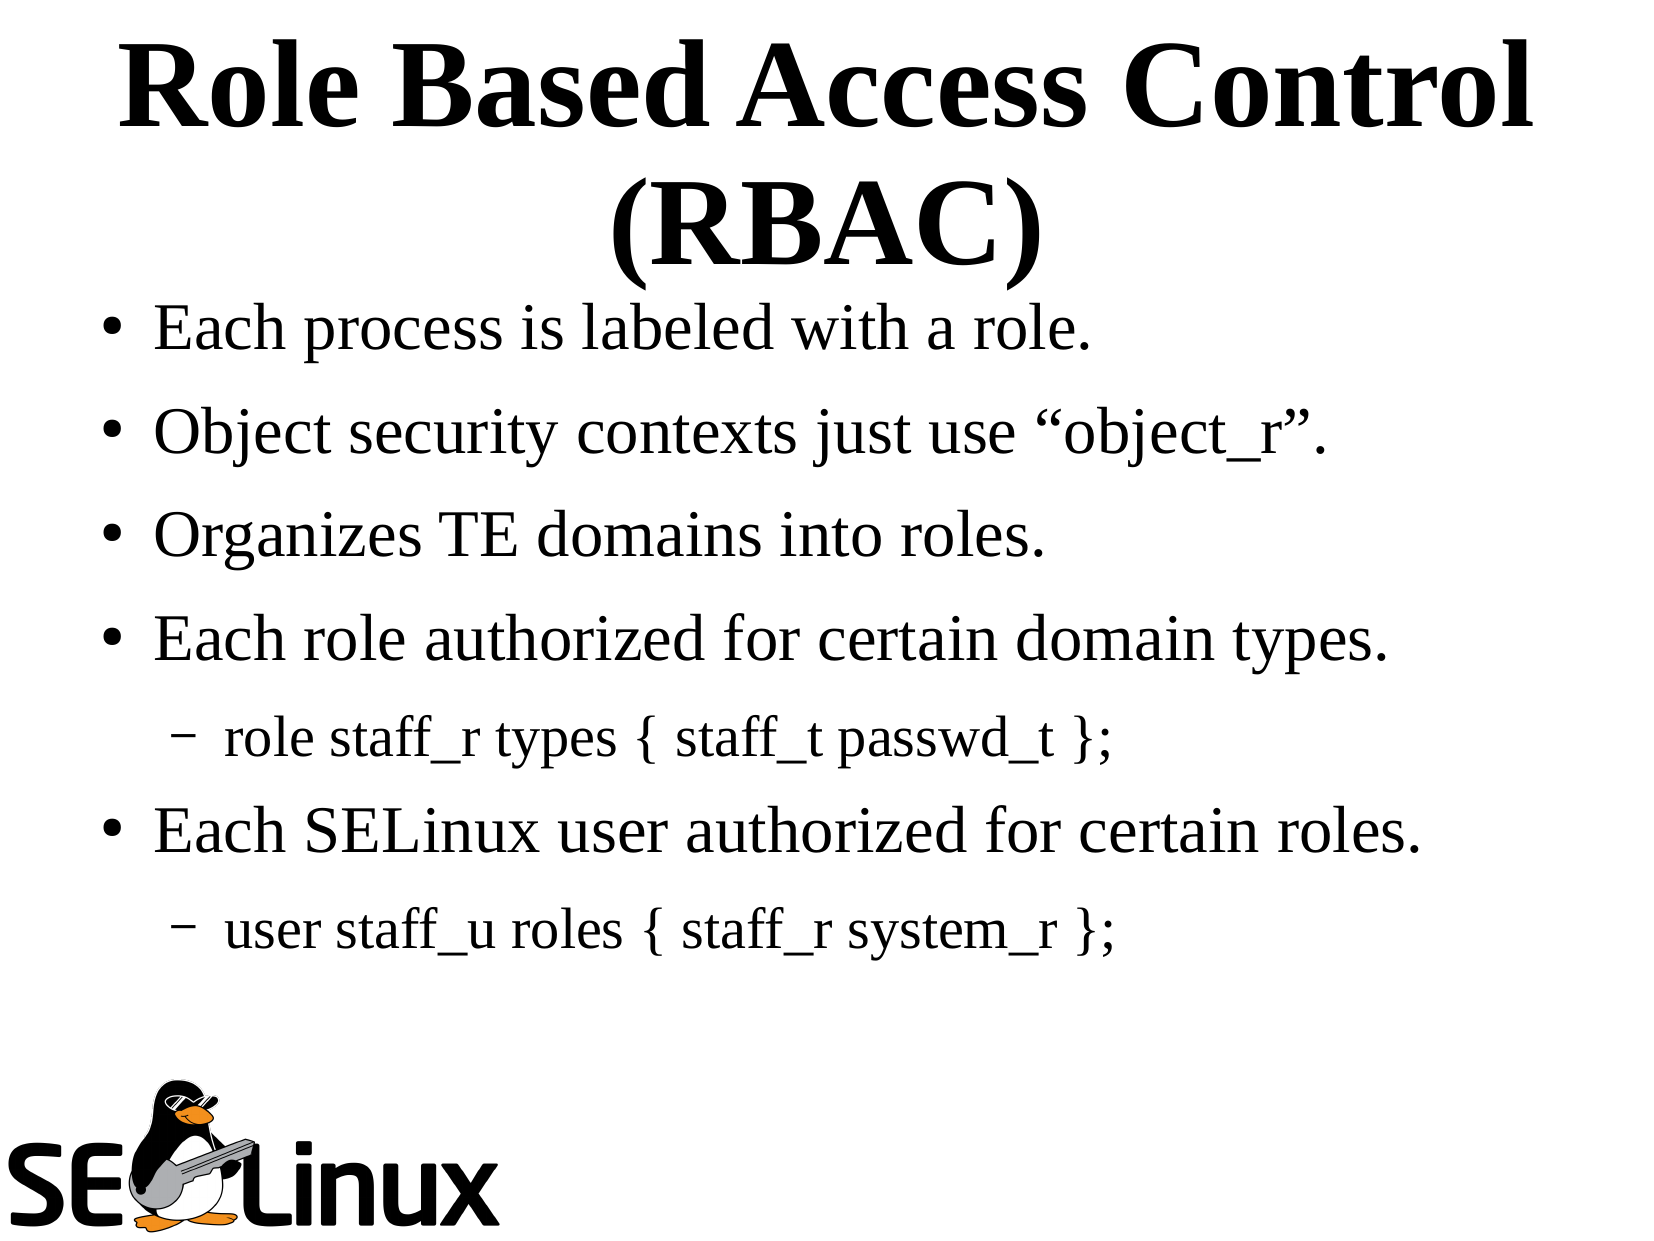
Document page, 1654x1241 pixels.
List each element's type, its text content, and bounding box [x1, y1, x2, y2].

title Role Based Access Control (RBAC) [82, 14, 1571, 290]
picture [0, 919, 526, 1241]
list Each process is labeled with a role. Object security contexts just use “object_r”. Organizes TE domains into roles. Each role authorized for certain domain types. role staff_r types { staff_t passwd_t }; Each SELinux user authorized for certain roles. user staff_u roles { staff_r system_r }; [82, 290, 1571, 1010]
